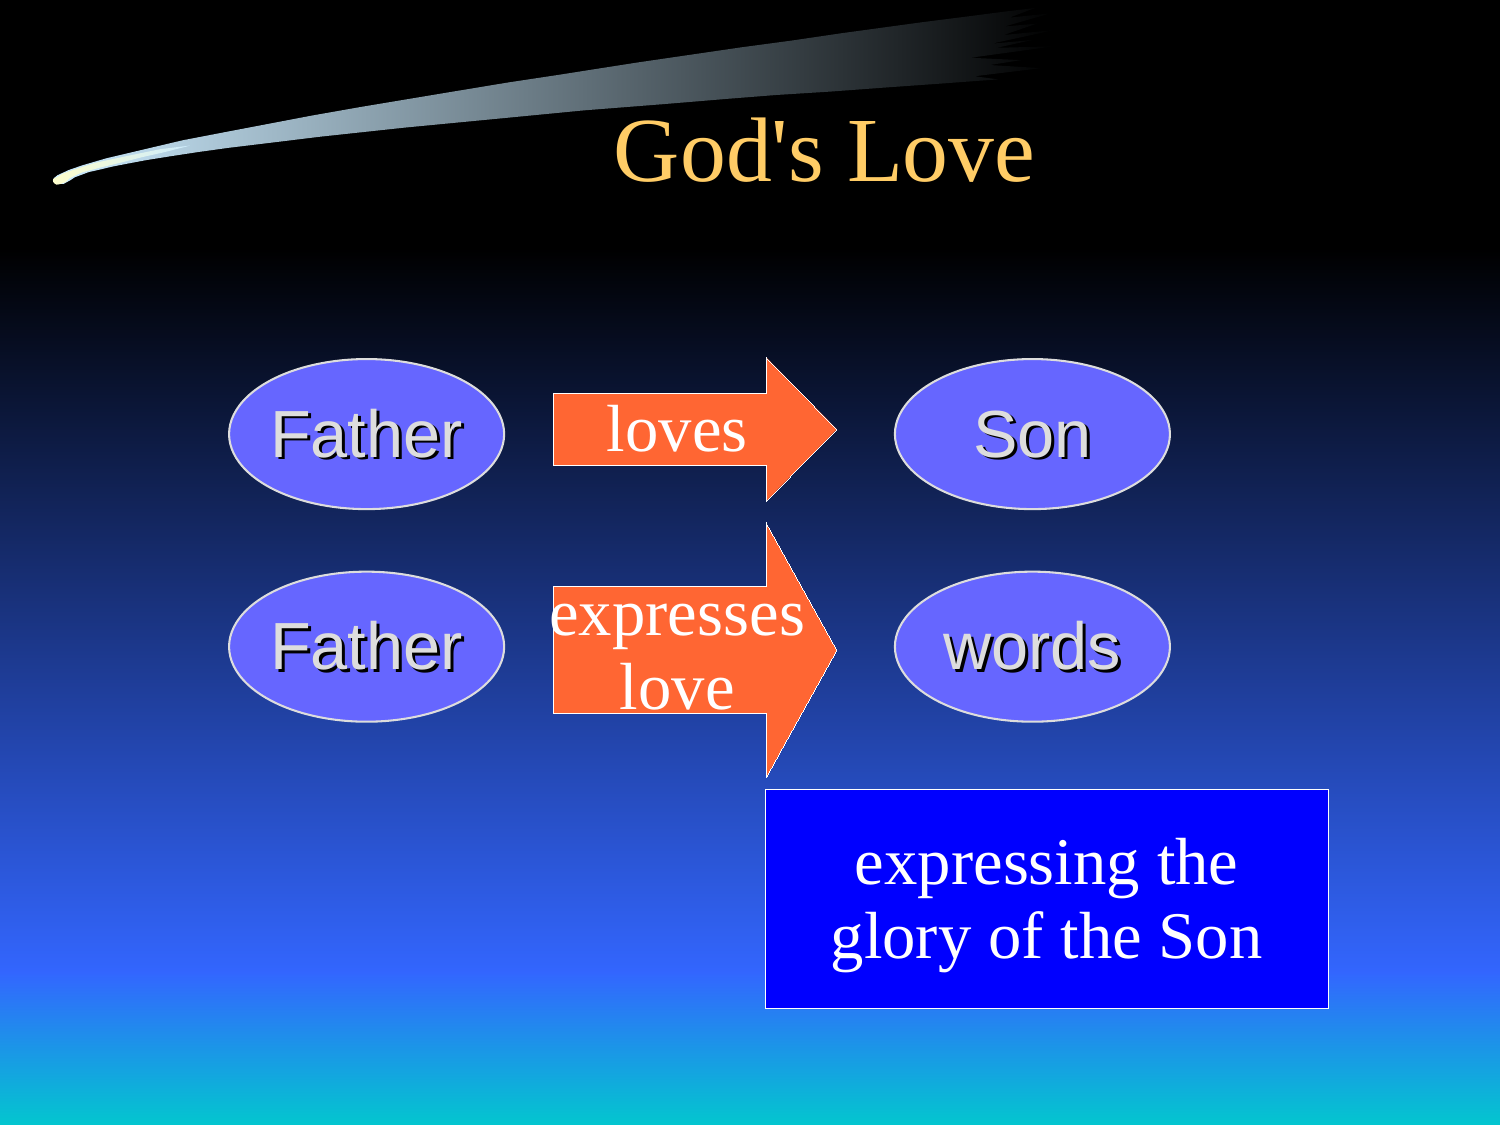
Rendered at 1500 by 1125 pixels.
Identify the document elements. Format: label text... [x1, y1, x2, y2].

text_box loves [553, 357, 837, 502]
text_box expresses love [553, 522, 837, 778]
text_box Father [229, 571, 505, 722]
text_box expressing the glory of the Son [765, 789, 1329, 1009]
text_box Father [229, 359, 505, 510]
title God's Love [187, 56, 1463, 244]
text_box Son [894, 359, 1170, 510]
text_box words [894, 571, 1170, 722]
